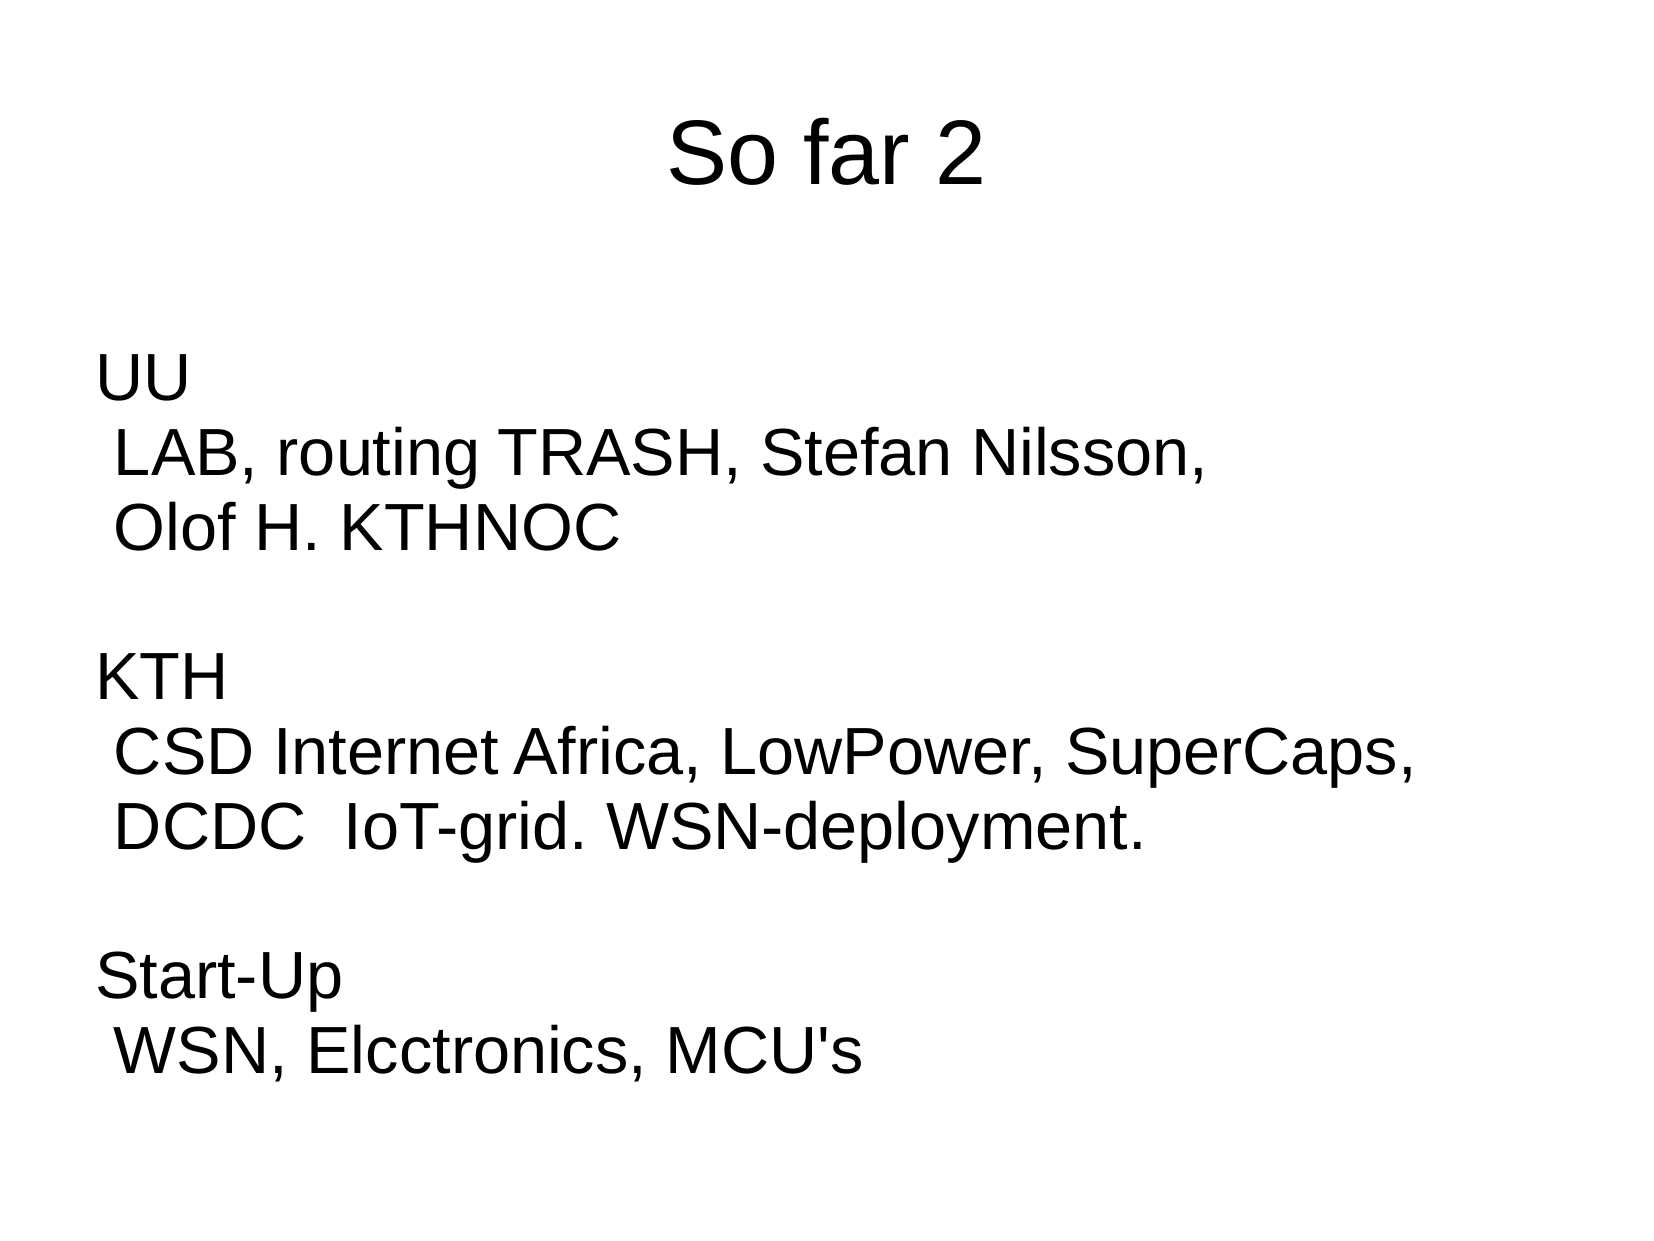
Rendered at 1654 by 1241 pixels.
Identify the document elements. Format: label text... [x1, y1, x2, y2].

title So far 2 [82, 49, 1571, 257]
subtitle UU LAB, routing TRASH, Stefan Nilsson, Olof H. KTHNOC KTH CSD Internet Africa, LowPower, SuperCaps, DCDC IoT-grid. WSN-deployment. Start-Up WSN, Elcctronics, MCU's [95, 340, 1551, 1089]
